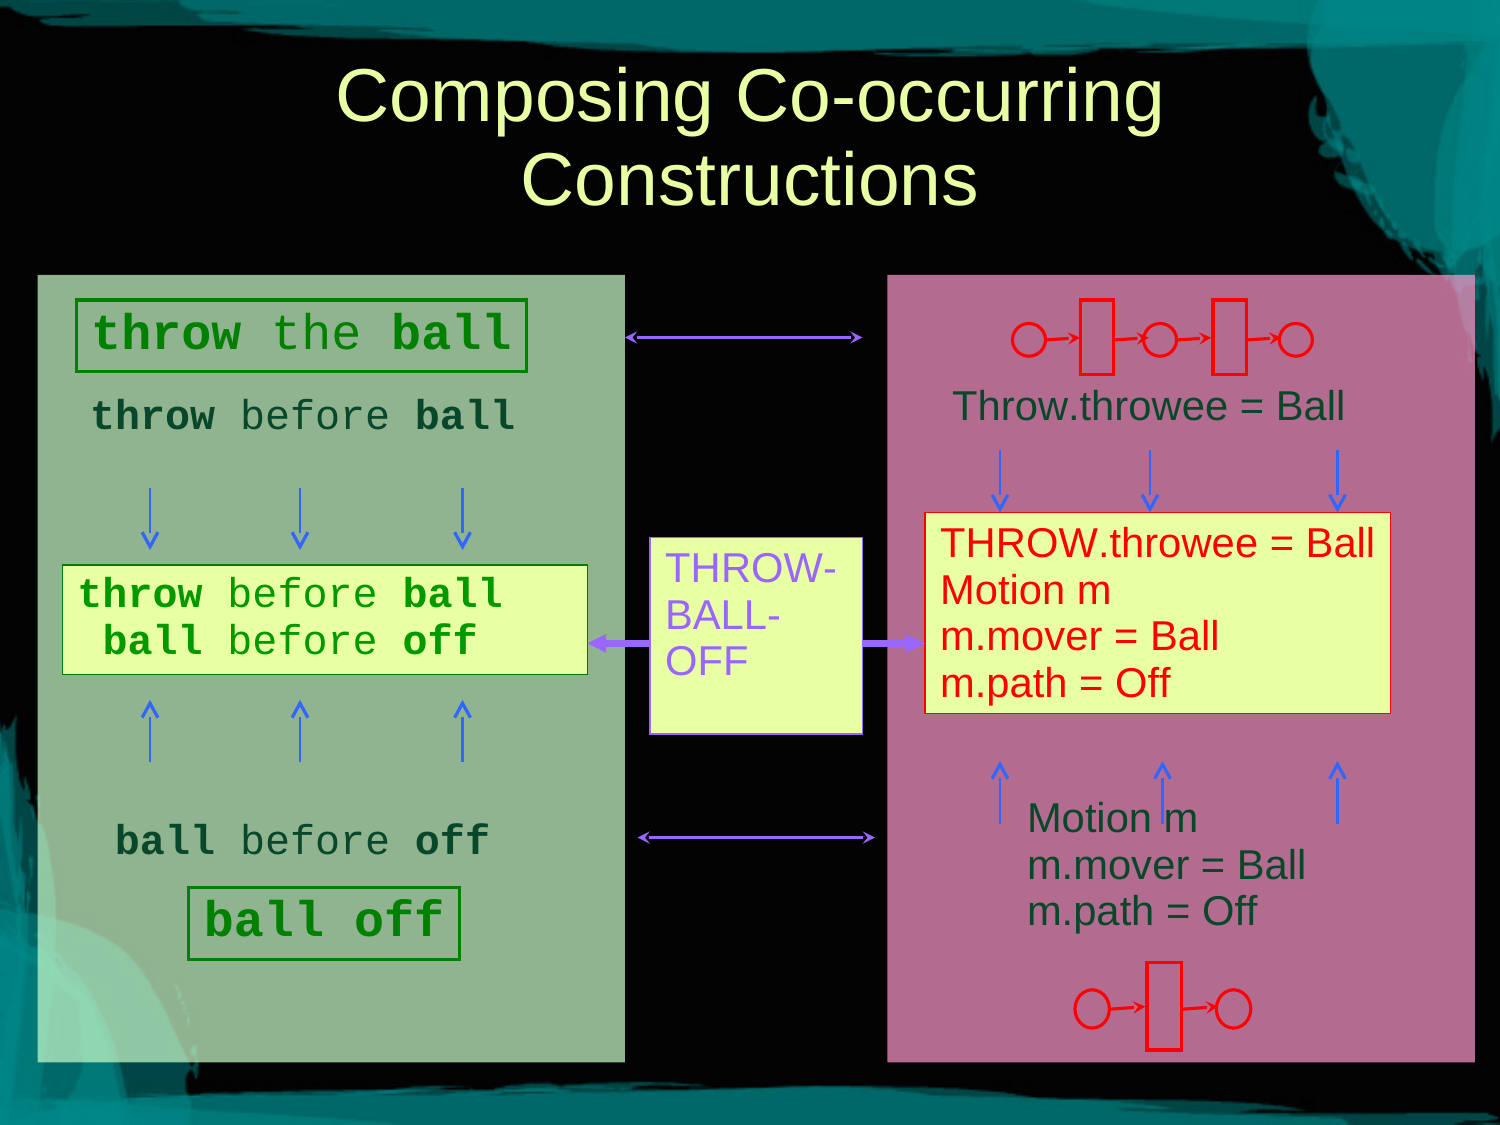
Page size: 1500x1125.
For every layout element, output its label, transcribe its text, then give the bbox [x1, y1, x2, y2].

text_box throw the ball [76, 299, 527, 372]
text_box THROW.throwee = Ball Motion m m.mover = Ball m.path = Off [925, 512, 1391, 714]
picture [0, 0, 1500, 1125]
text_box throw before ball [74, 387, 531, 450]
text_box [887, 274, 1475, 1063]
title Composing Co-occurring Constructions [112, 18, 1388, 257]
text_box THROW-BALL-OFF [650, 537, 863, 735]
text_box [37, 274, 625, 1063]
text_box Throw.throwee = Ball [936, 375, 1361, 437]
text_box throw before ball ball before off [62, 564, 588, 675]
text_box ball off [188, 887, 460, 960]
text_box ball before off [99, 812, 506, 875]
text_box Motion m m.mover = Ball m.path = Off [1011, 787, 1322, 943]
